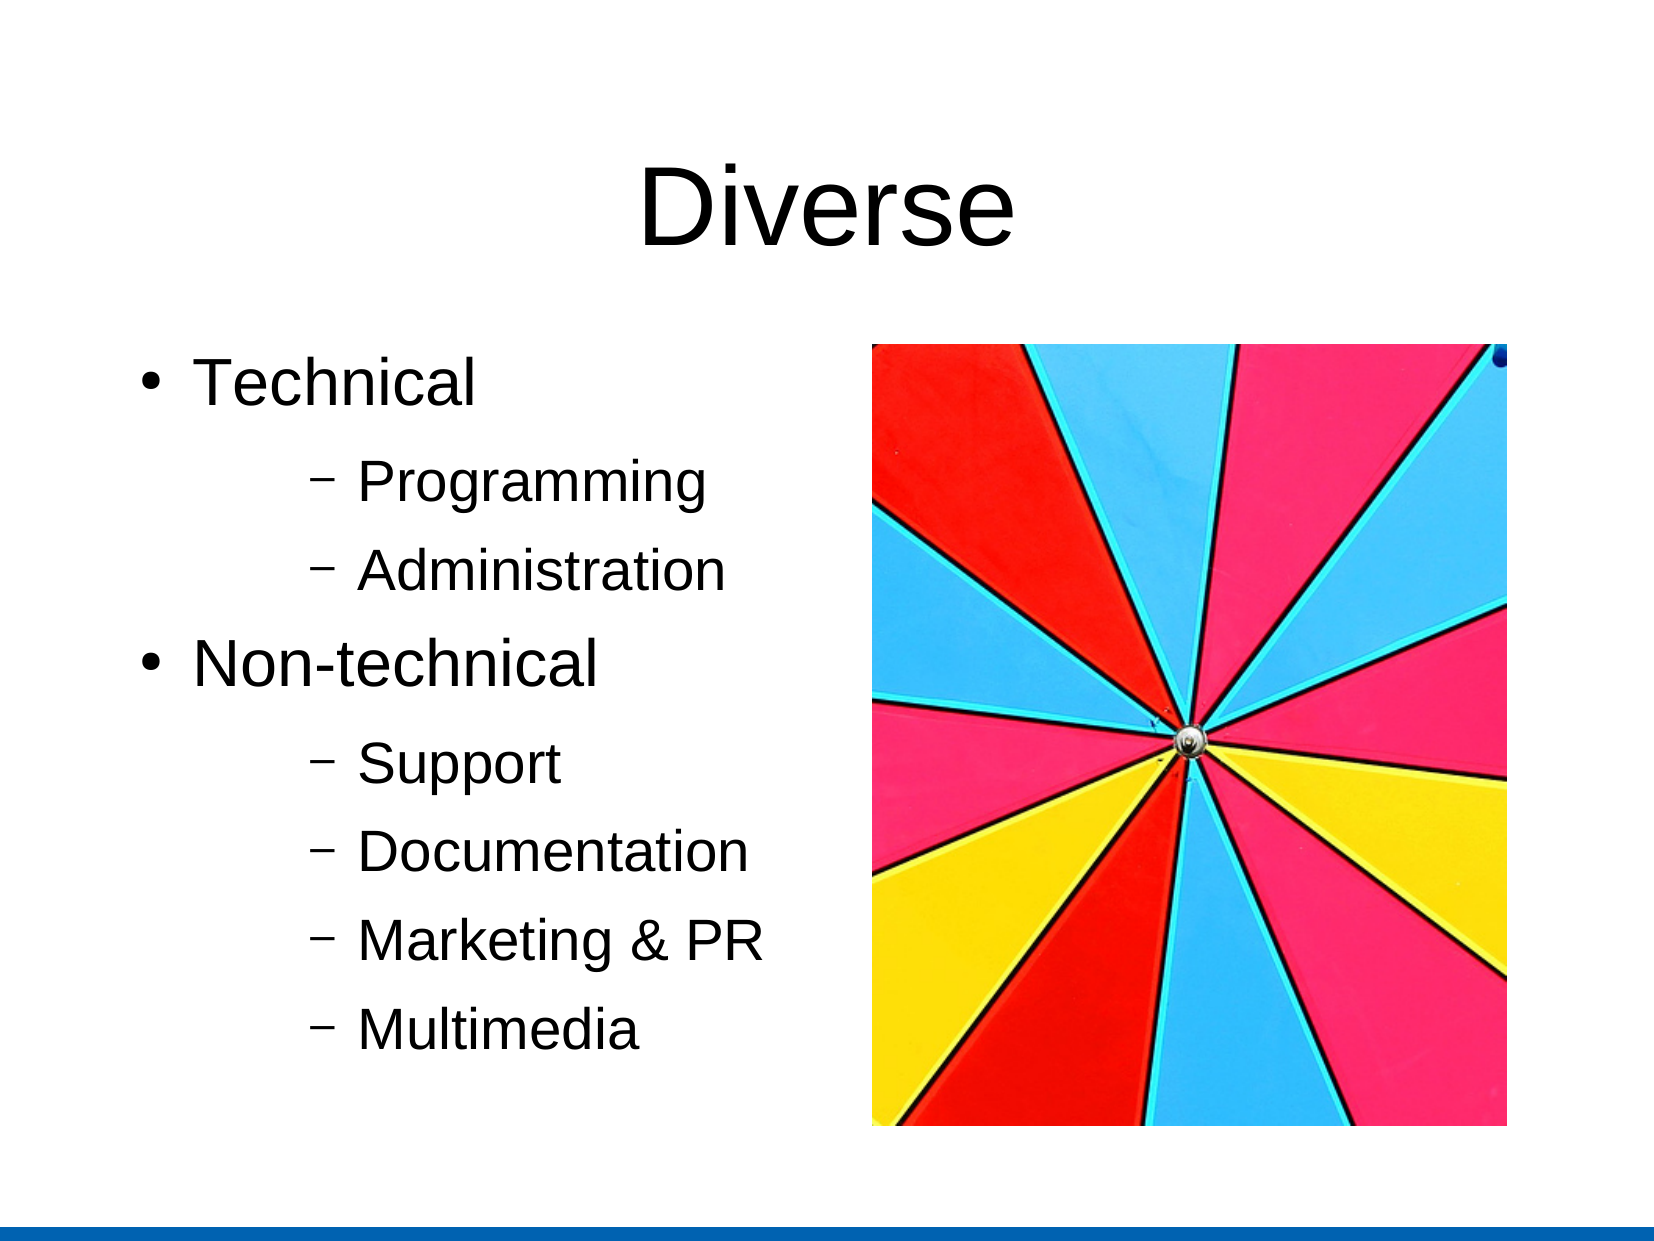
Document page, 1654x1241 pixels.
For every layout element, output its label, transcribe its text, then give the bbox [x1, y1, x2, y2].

title Diverse [121, 110, 1534, 303]
list Technical Programming Administration Non-technical Support Documentation Marketing & PR Multimedia [121, 344, 811, 1124]
picture [872, 344, 1507, 1126]
